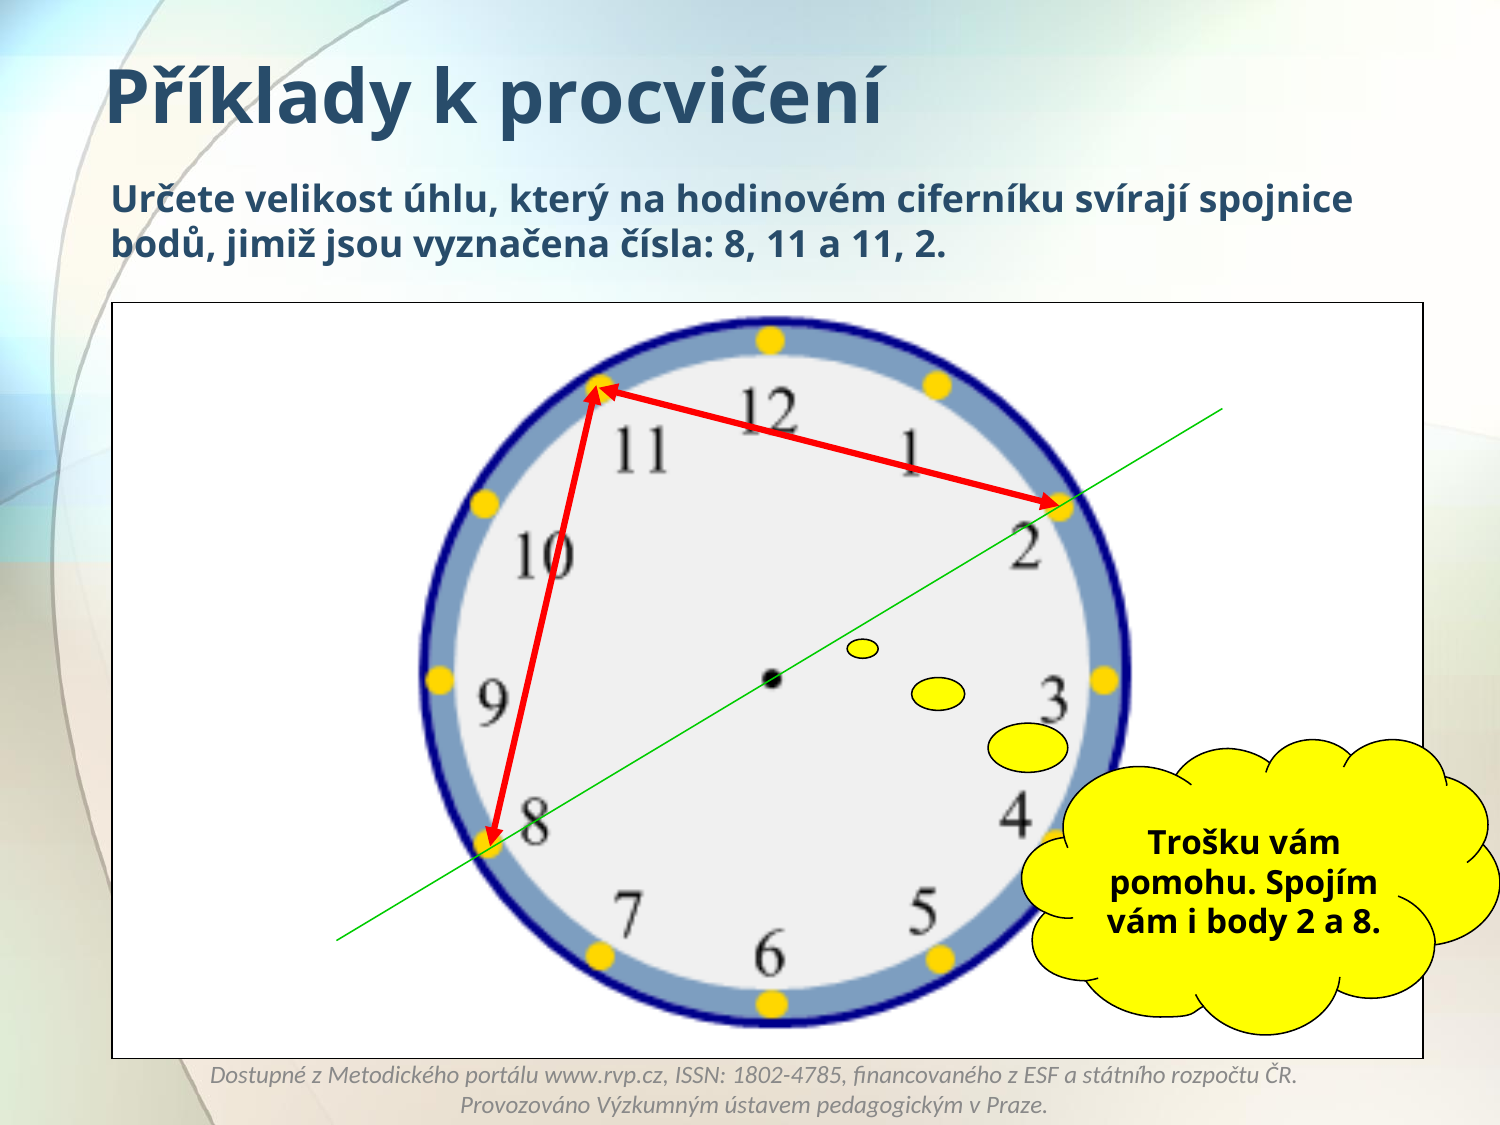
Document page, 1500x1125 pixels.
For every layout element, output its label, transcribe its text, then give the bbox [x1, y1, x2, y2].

text_box Trošku vám pomohu. Spojím vám i body 2 a 8. [1021, 739, 1500, 1035]
picture [407, 314, 1142, 896]
picture [0, 0, 1500, 1125]
text_box Trošku vám pomohu. Spojím vám i body 2 a 8. [911, 677, 965, 711]
text_box Trošku vám pomohu. Spojím vám i body 2 a 8. [988, 723, 1068, 773]
text_box Určete velikost úhlu, který na hodinovém ciferníku svírají spojnice bodů, jimiž jsou vyznačena čísla: 8, 11 a 11, 2. [95, 172, 1471, 268]
picture [493, 389, 1053, 845]
title Příklady k procvičení [88, 54, 1424, 150]
picture [407, 459, 1142, 1042]
text_box [112, 302, 1424, 1059]
